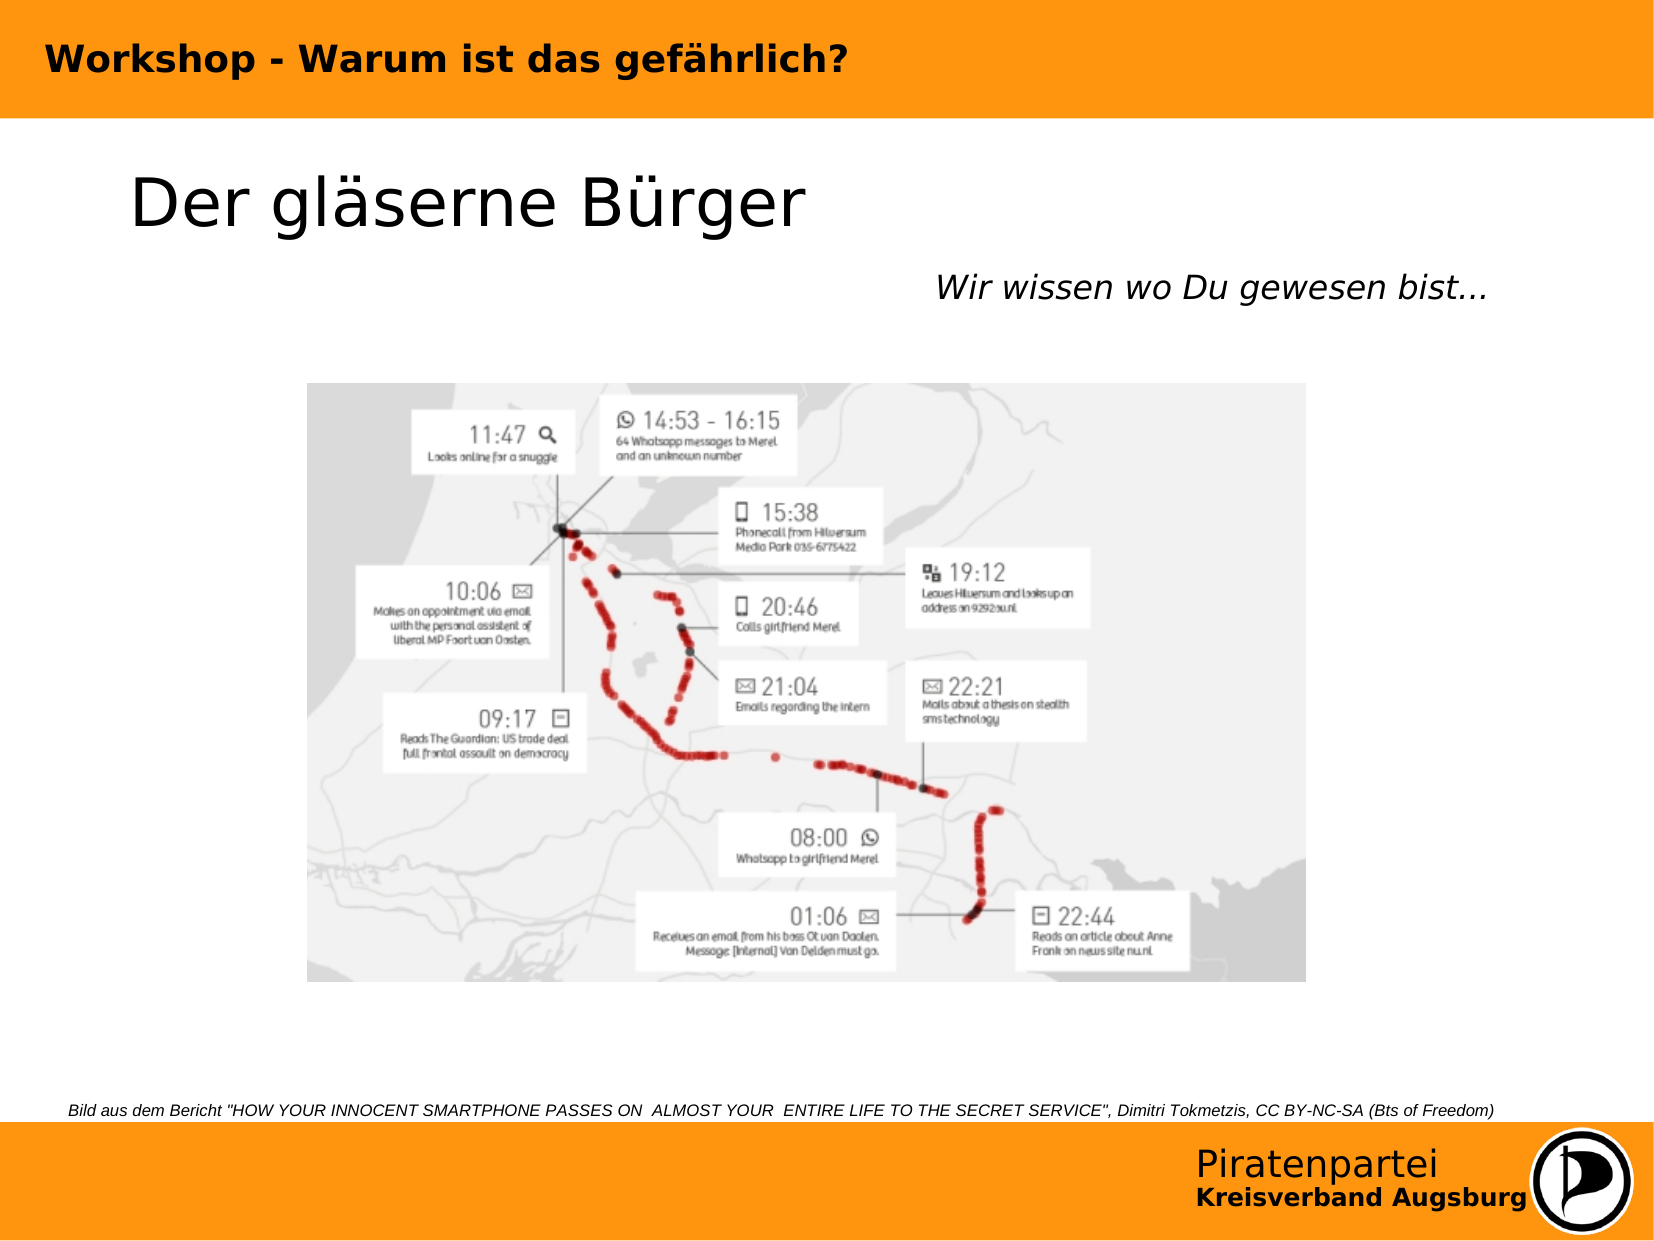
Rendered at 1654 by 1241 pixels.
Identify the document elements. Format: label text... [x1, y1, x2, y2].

text_box Wir wissen wo Du gewesen bist... [123, 259, 1506, 318]
text_box Bild aus dem Bericht "HOW YOUR INNOCENT SMARTPHONE PASSES ON ALMOST YOUR ENTIRE LIFE TO THE SECRET SERVICE", Dimitri Tokmetzis, CC BY-NC-SA (Bts of Freedom) [53, 1092, 1546, 1127]
picture [1529, 1127, 1634, 1235]
text_box Der gläserne Bürger [115, 155, 1560, 248]
picture [307, 383, 1306, 983]
text_box Workshop - Warum ist das gefährlich? [29, 29, 1329, 88]
